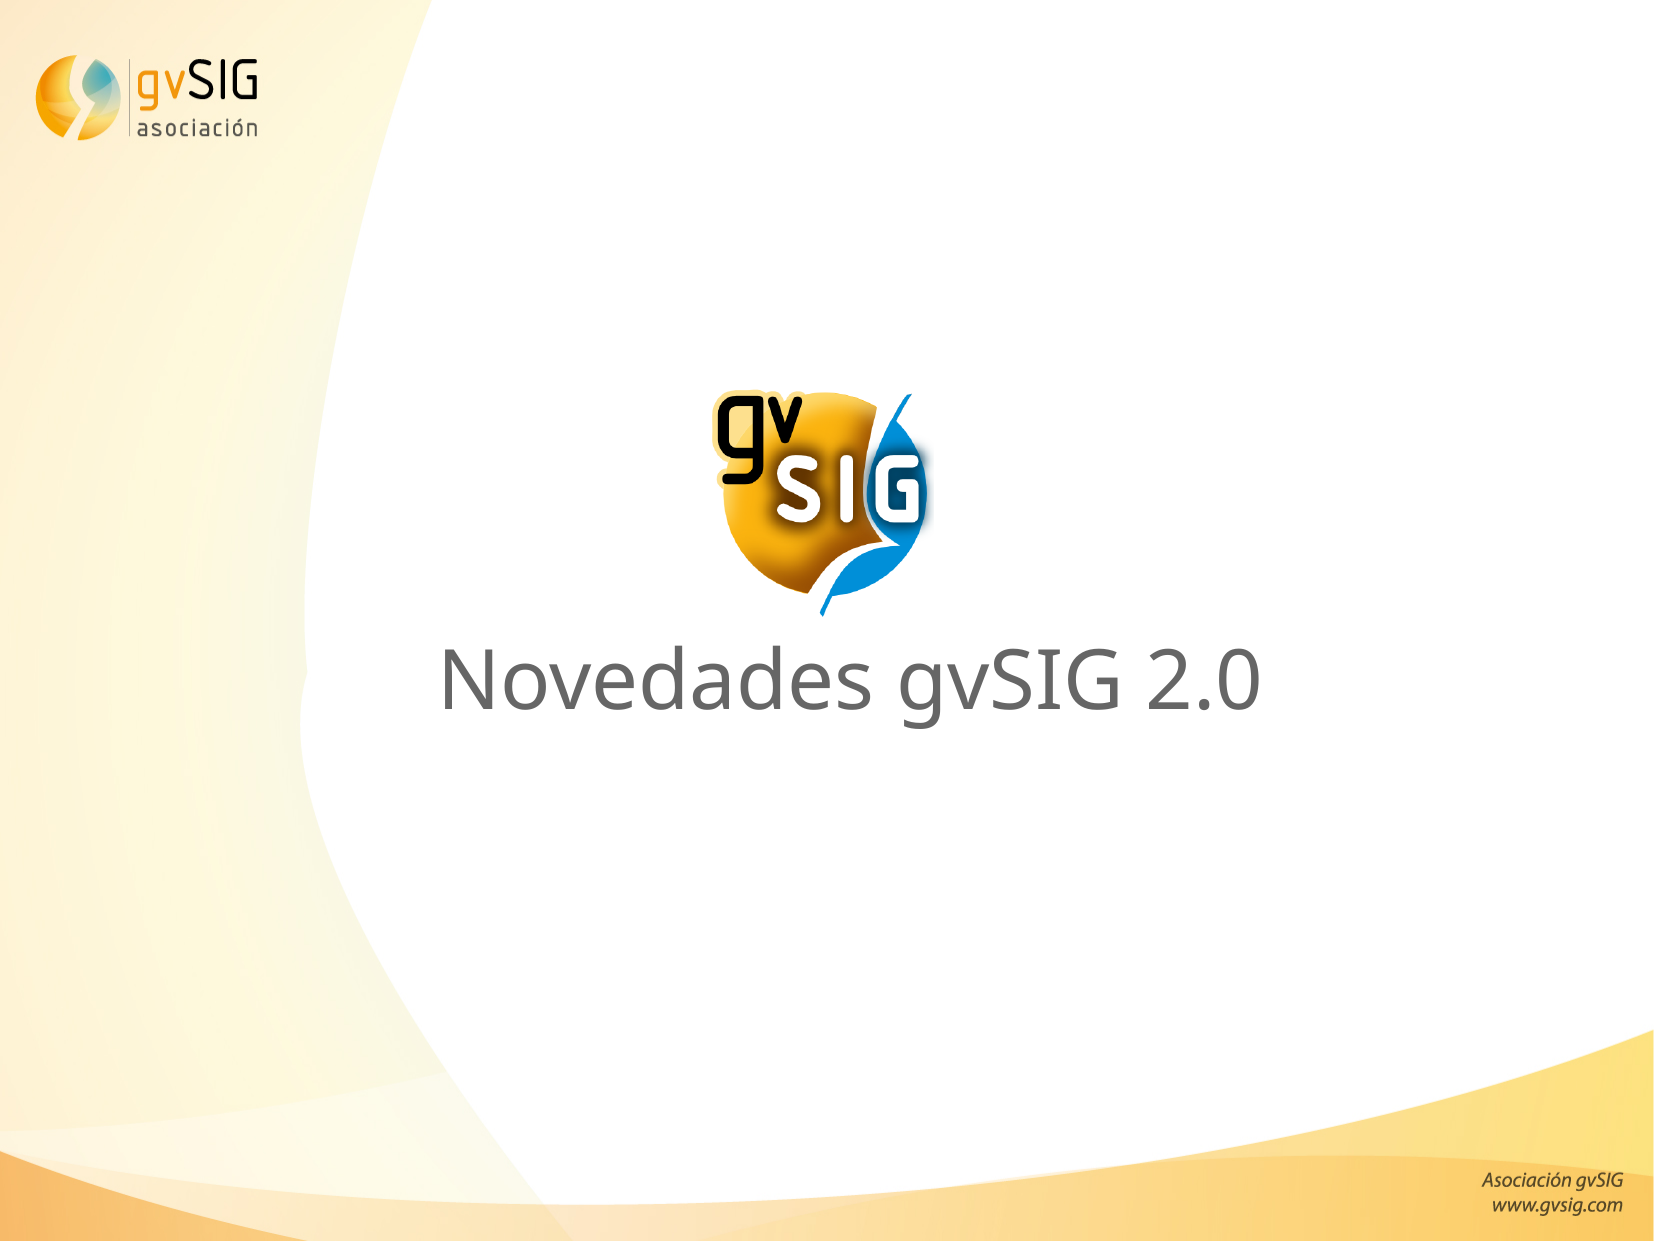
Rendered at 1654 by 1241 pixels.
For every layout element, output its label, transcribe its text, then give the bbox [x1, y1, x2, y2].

title Novedades gvSIG 2.0 [135, 573, 1566, 781]
picture [0, 0, 1654, 1241]
